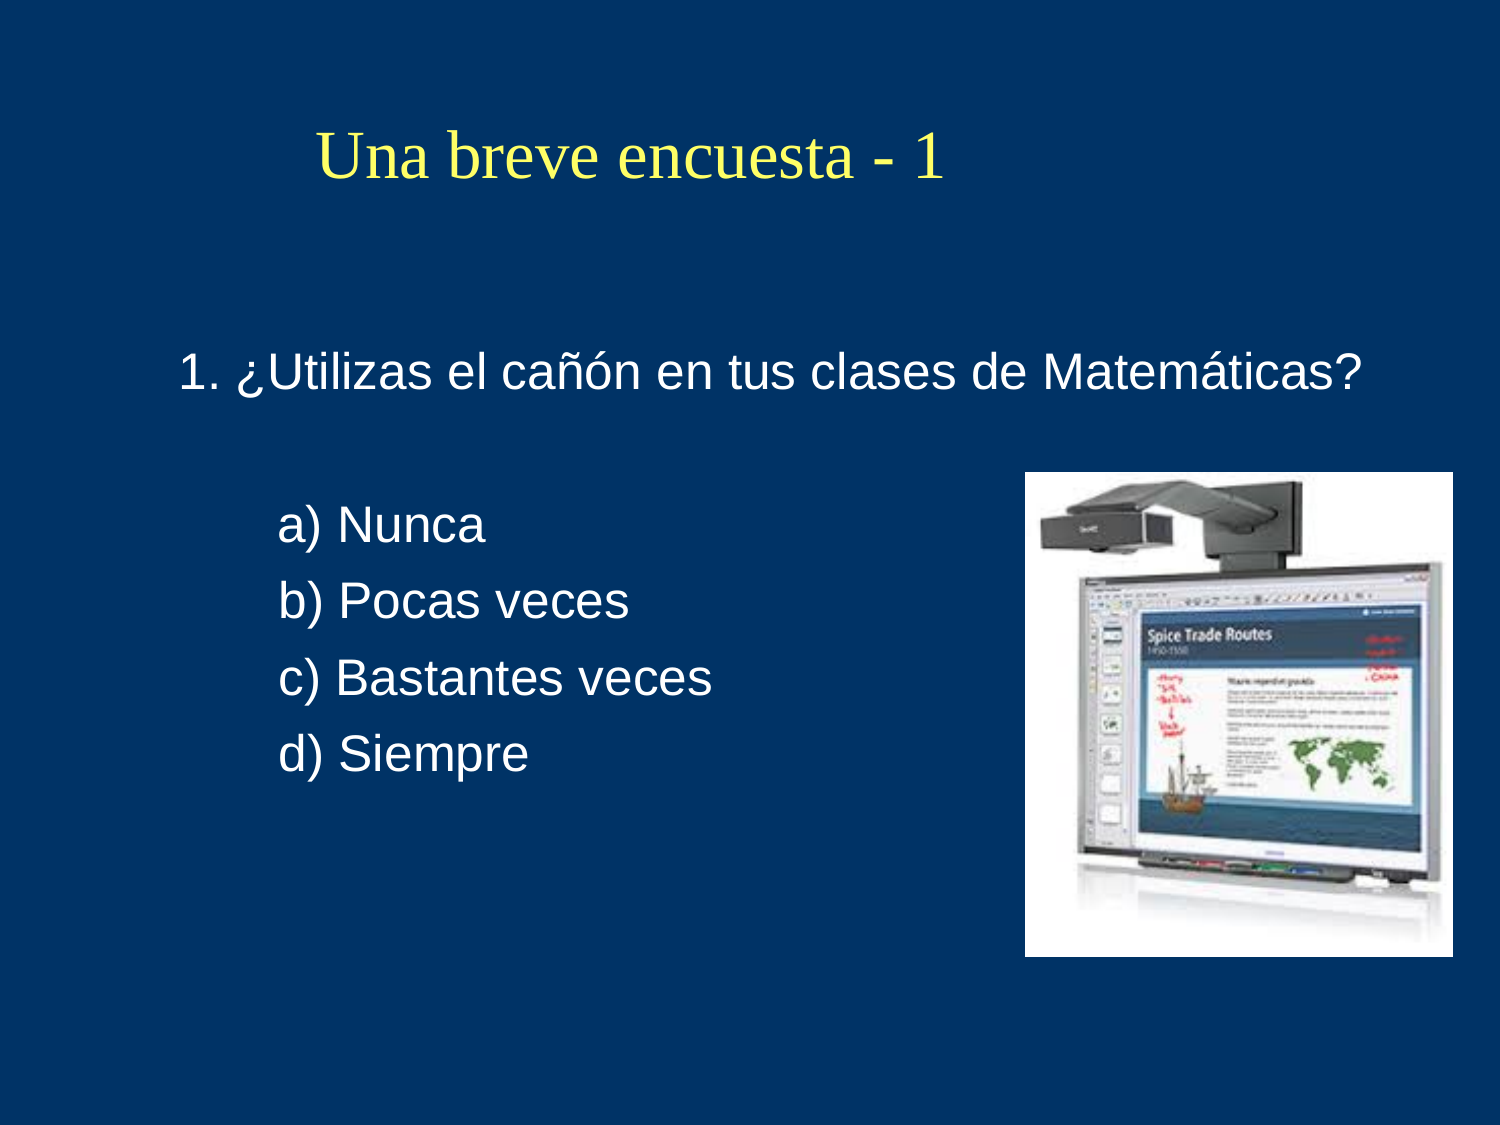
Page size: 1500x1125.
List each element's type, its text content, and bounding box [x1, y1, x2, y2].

title Una breve encuesta - 1 [164, 69, 1067, 233]
list 1. ¿Utilizas el cañón en tus clases de Matemáticas? a) Nunca b) Pocas veces c) Bastantes veces d) Siempre [164, 330, 1418, 985]
picture [1025, 472, 1453, 957]
